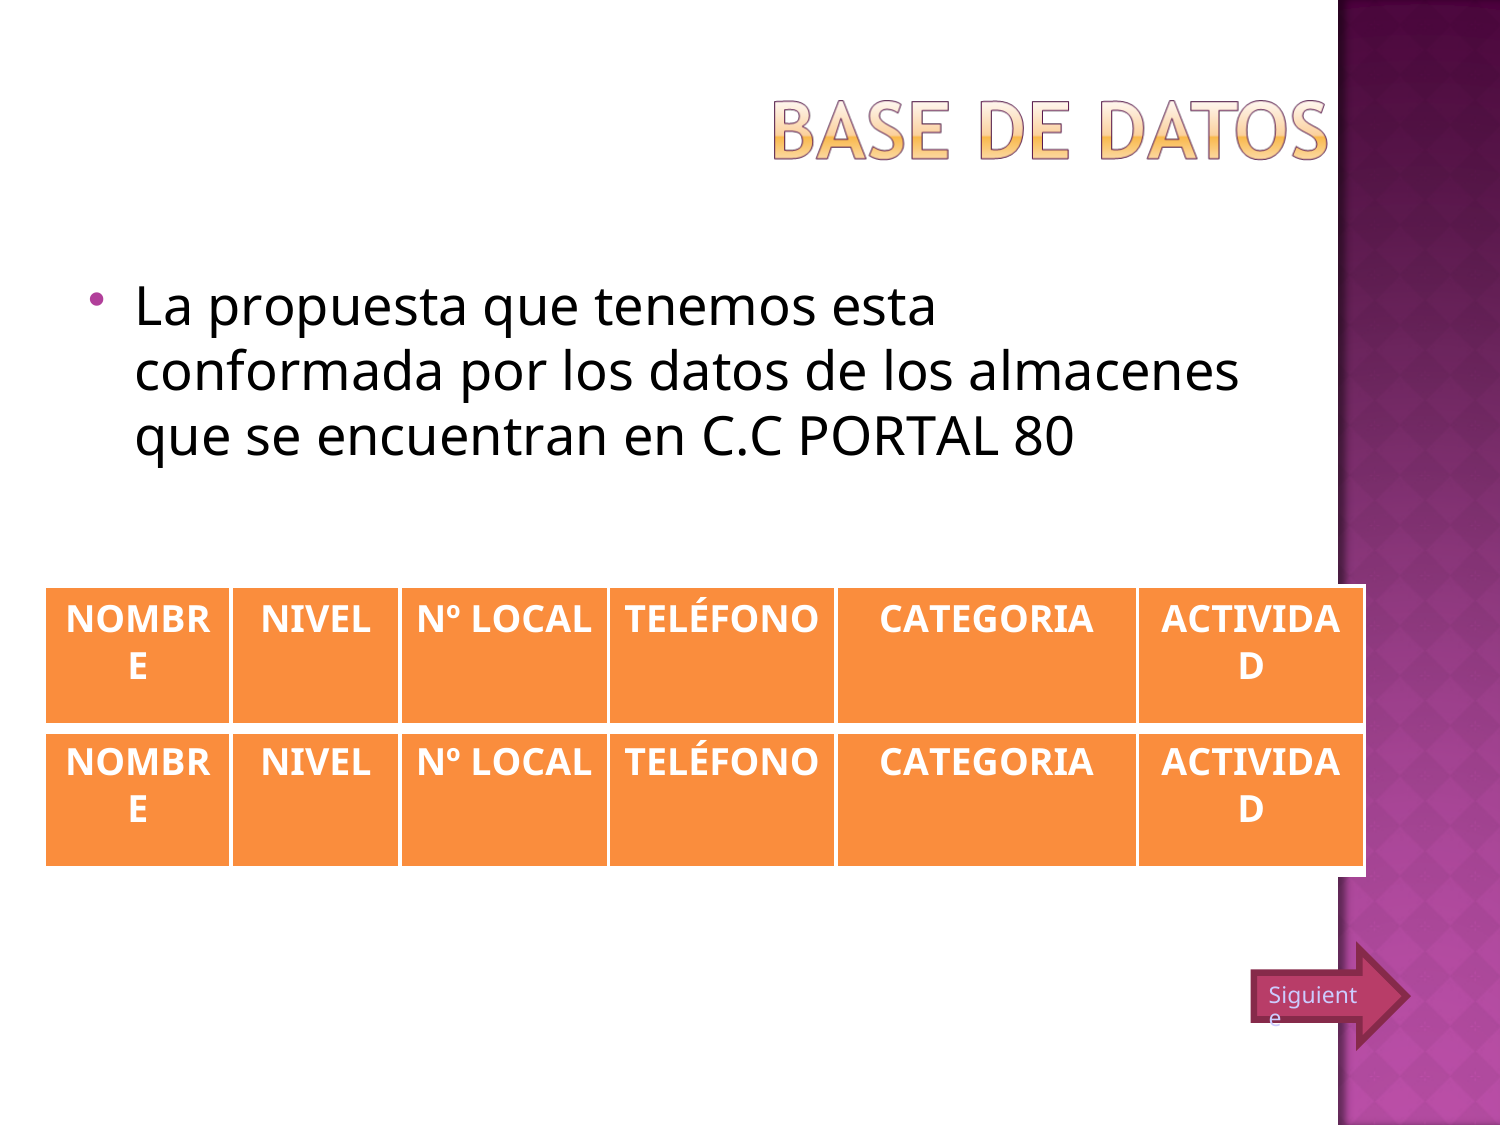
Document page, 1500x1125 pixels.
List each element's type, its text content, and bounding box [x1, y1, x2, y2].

table_header NOMBRE [46, 588, 229, 723]
text_box La propuesta que tenemos esta conformada por los datos de los almacenes que se encuentran en C.C PORTAL 80 [75, 263, 1263, 481]
table_header Nº LOCAL [402, 588, 607, 723]
table_cell CATEGORIA [838, 734, 1136, 866]
table_cell NOMBRE [46, 734, 229, 866]
table_header ACTIVIDAD [1139, 588, 1363, 723]
picture [721, 0, 1500, 1125]
table_cell ACTIVIDAD [1139, 734, 1363, 866]
table_header NIVEL [233, 588, 398, 723]
table_header TELÉFONO [610, 588, 834, 723]
text_box Siguiente [1253, 949, 1407, 1044]
table_cell TELÉFONO [610, 734, 834, 866]
table_header CATEGORIA [838, 588, 1136, 723]
table_cell Nº LOCAL [402, 734, 607, 866]
table_cell NIVEL [233, 734, 398, 866]
